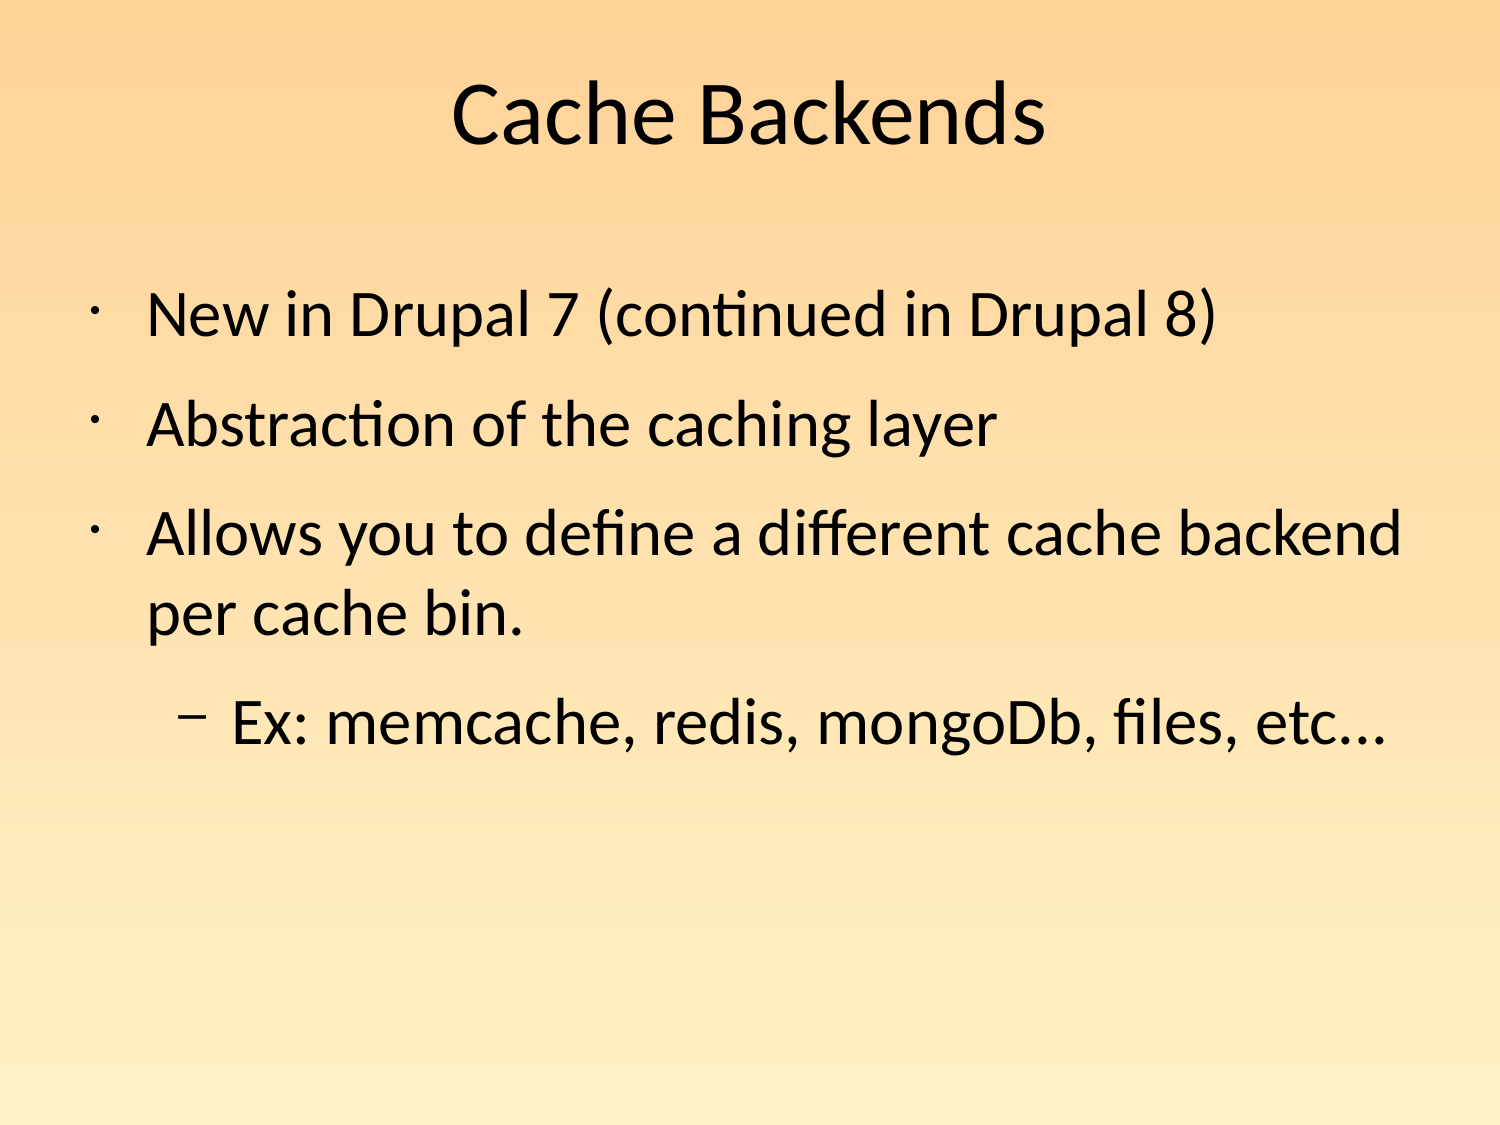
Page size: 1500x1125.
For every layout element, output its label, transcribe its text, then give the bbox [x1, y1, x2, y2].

title Cache Backends [75, 45, 1425, 233]
list New in Drupal 7 (continued in Drupal 8) Abstraction of the caching layer Allows you to define a different cache backend per cache bin. Ex: memcache, redis, mongoDb, files, etc... [75, 262, 1425, 1005]
